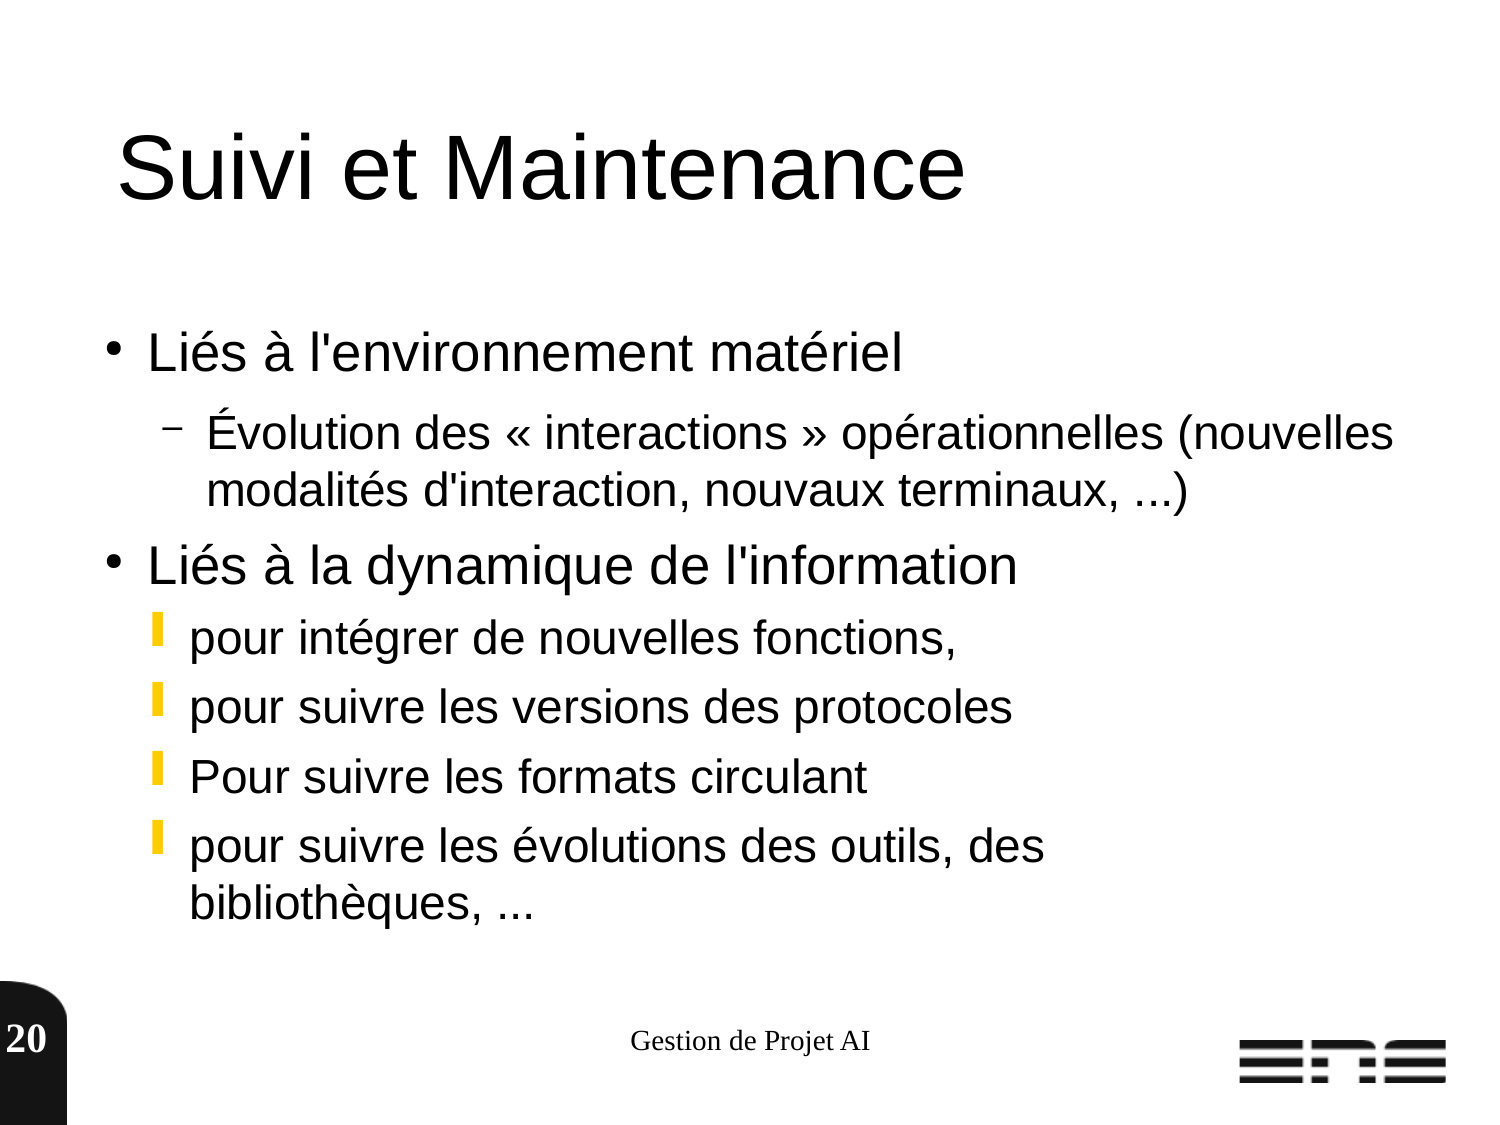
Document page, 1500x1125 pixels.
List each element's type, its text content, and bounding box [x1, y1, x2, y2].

title Suivi et Maintenance [66, 37, 1342, 225]
list Liés à l'environnement matériel Évolution des « interactions » opérationnelles (nouvelles modalités d'interaction, nouvaux terminaux, ...) Liés à la dynamique de l'information pour intégrer de nouvelles fonctions, pour suivre les versions des protocoles Pour suivre les formats circulant pour suivre les évolutions des outils, des bibliothèques, ... [74, 309, 1417, 994]
